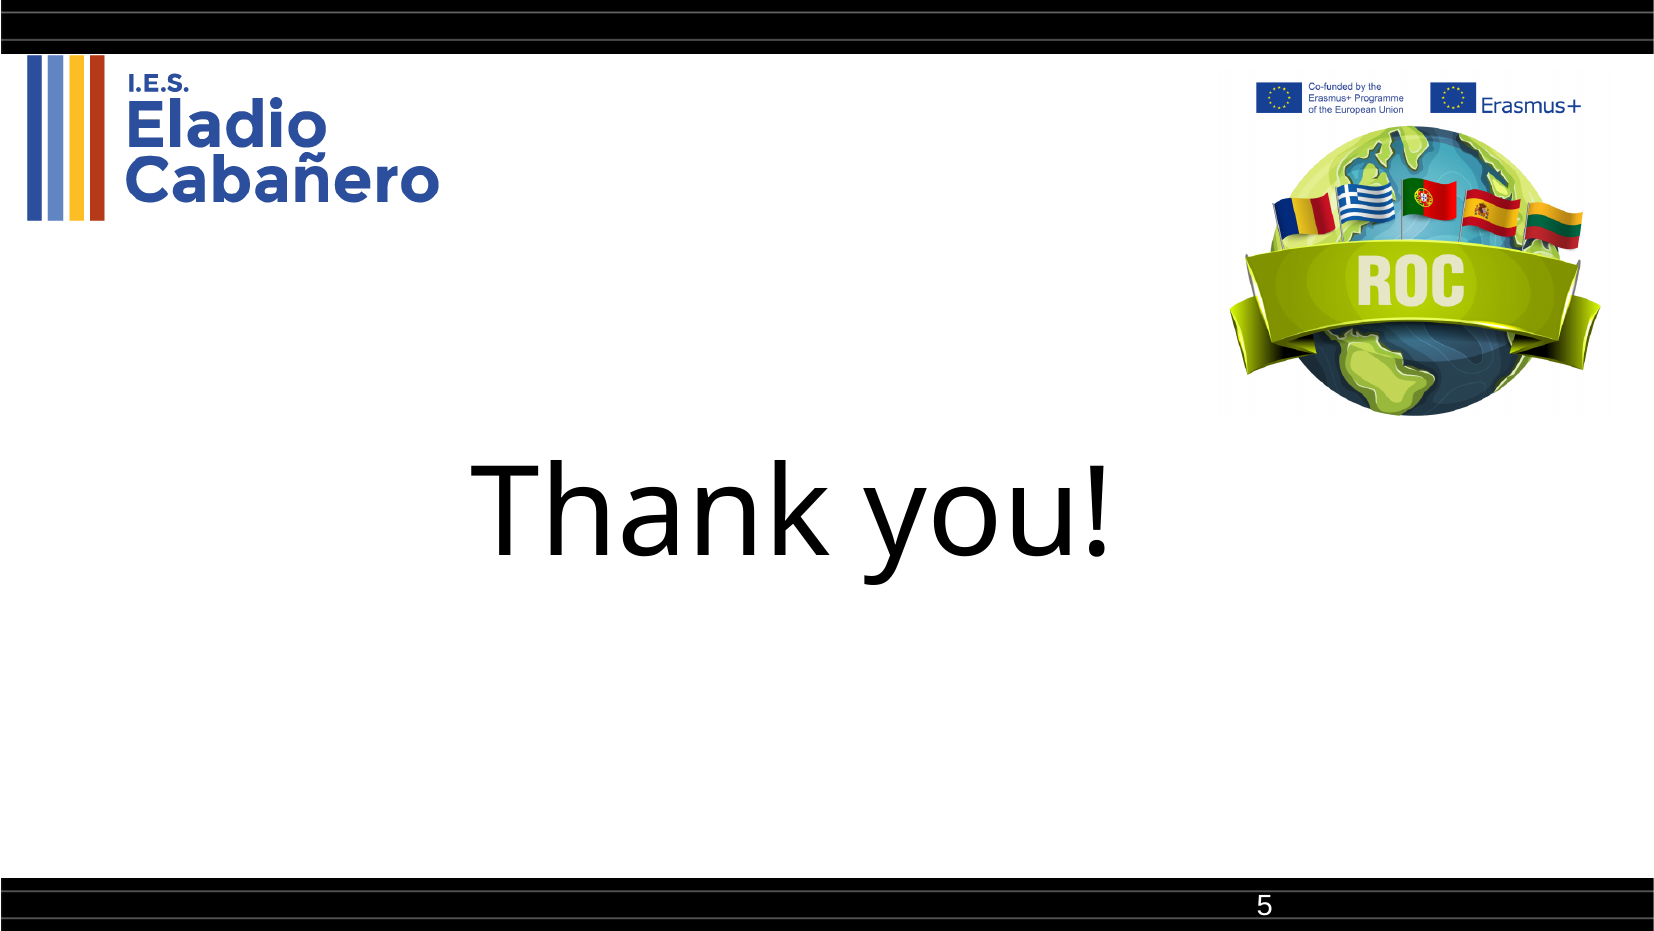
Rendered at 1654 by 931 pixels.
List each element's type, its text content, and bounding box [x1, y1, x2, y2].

picture [1218, 67, 1612, 422]
text_box Thank you! [455, 414, 1295, 604]
picture [8, 46, 456, 231]
